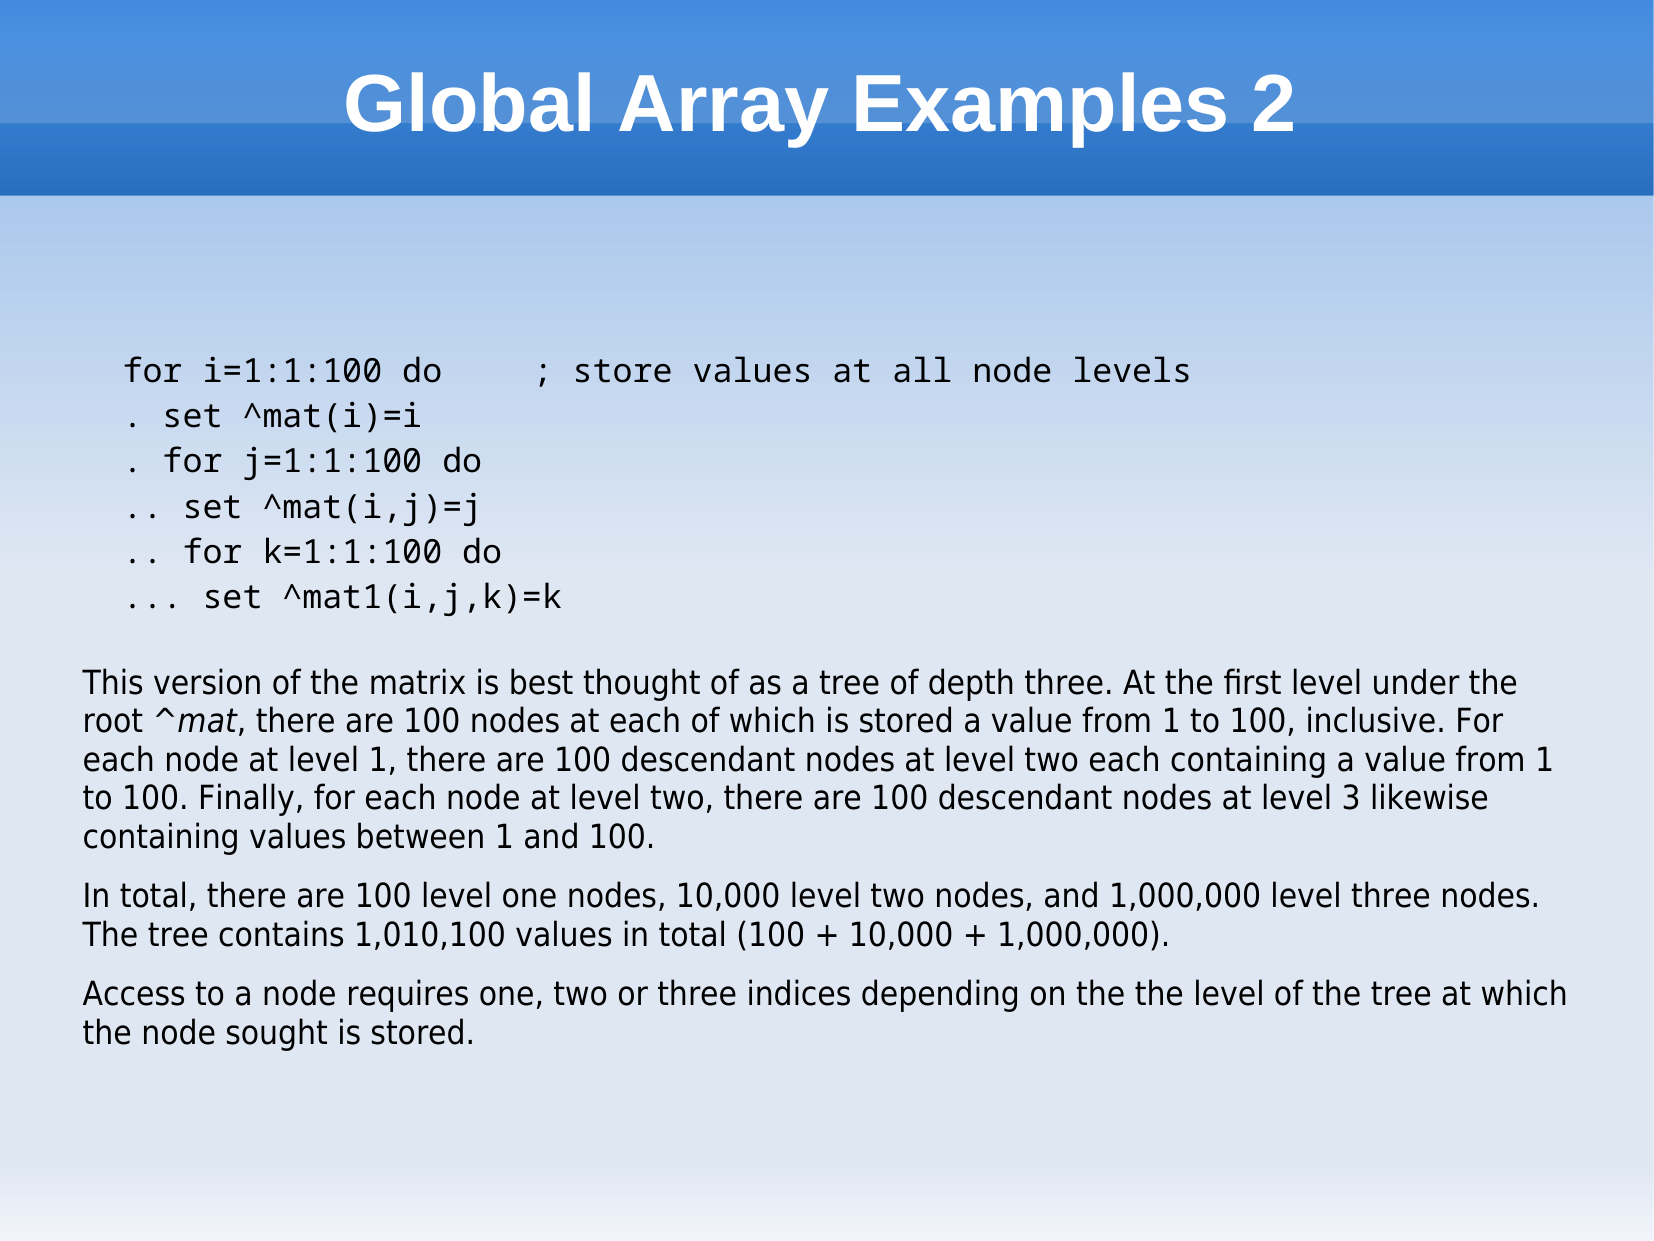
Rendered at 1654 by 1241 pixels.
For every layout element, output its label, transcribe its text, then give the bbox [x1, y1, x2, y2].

title Global Array Examples 2 [76, 0, 1565, 208]
subtitle for i=1:1:100 do ; store values at all node levels . set ^mat(i)=i . for j=1:1:100 do .. set ^mat(i,j)=j .. for k=1:1:100 do ... set ^mat1(i,j,k)=k This version of the matrix is best thought of as a tree of depth three. At the first level under the root ^mat, there are 100 nodes at each of which is stored a value from 1 to 100, inclusive. For each node at level 1, there are 100 descendant nodes at level two each containing a value from 1 to 100. Finally, for each node at level two, there are 100 descendant nodes at level 3 likewise containing values between 1 and 100. In total, there are 100 level one nodes, 10,000 level two nodes, and 1,000,000 level three nodes. The tree contains 1,010,100 values in total (100 + 10,000 + 1,000,000). Access to a node requires one, two or three indices depending on the the level of the tree at which the node sought is stored. [82, 290, 1571, 1109]
picture [0, 0, 1654, 1241]
